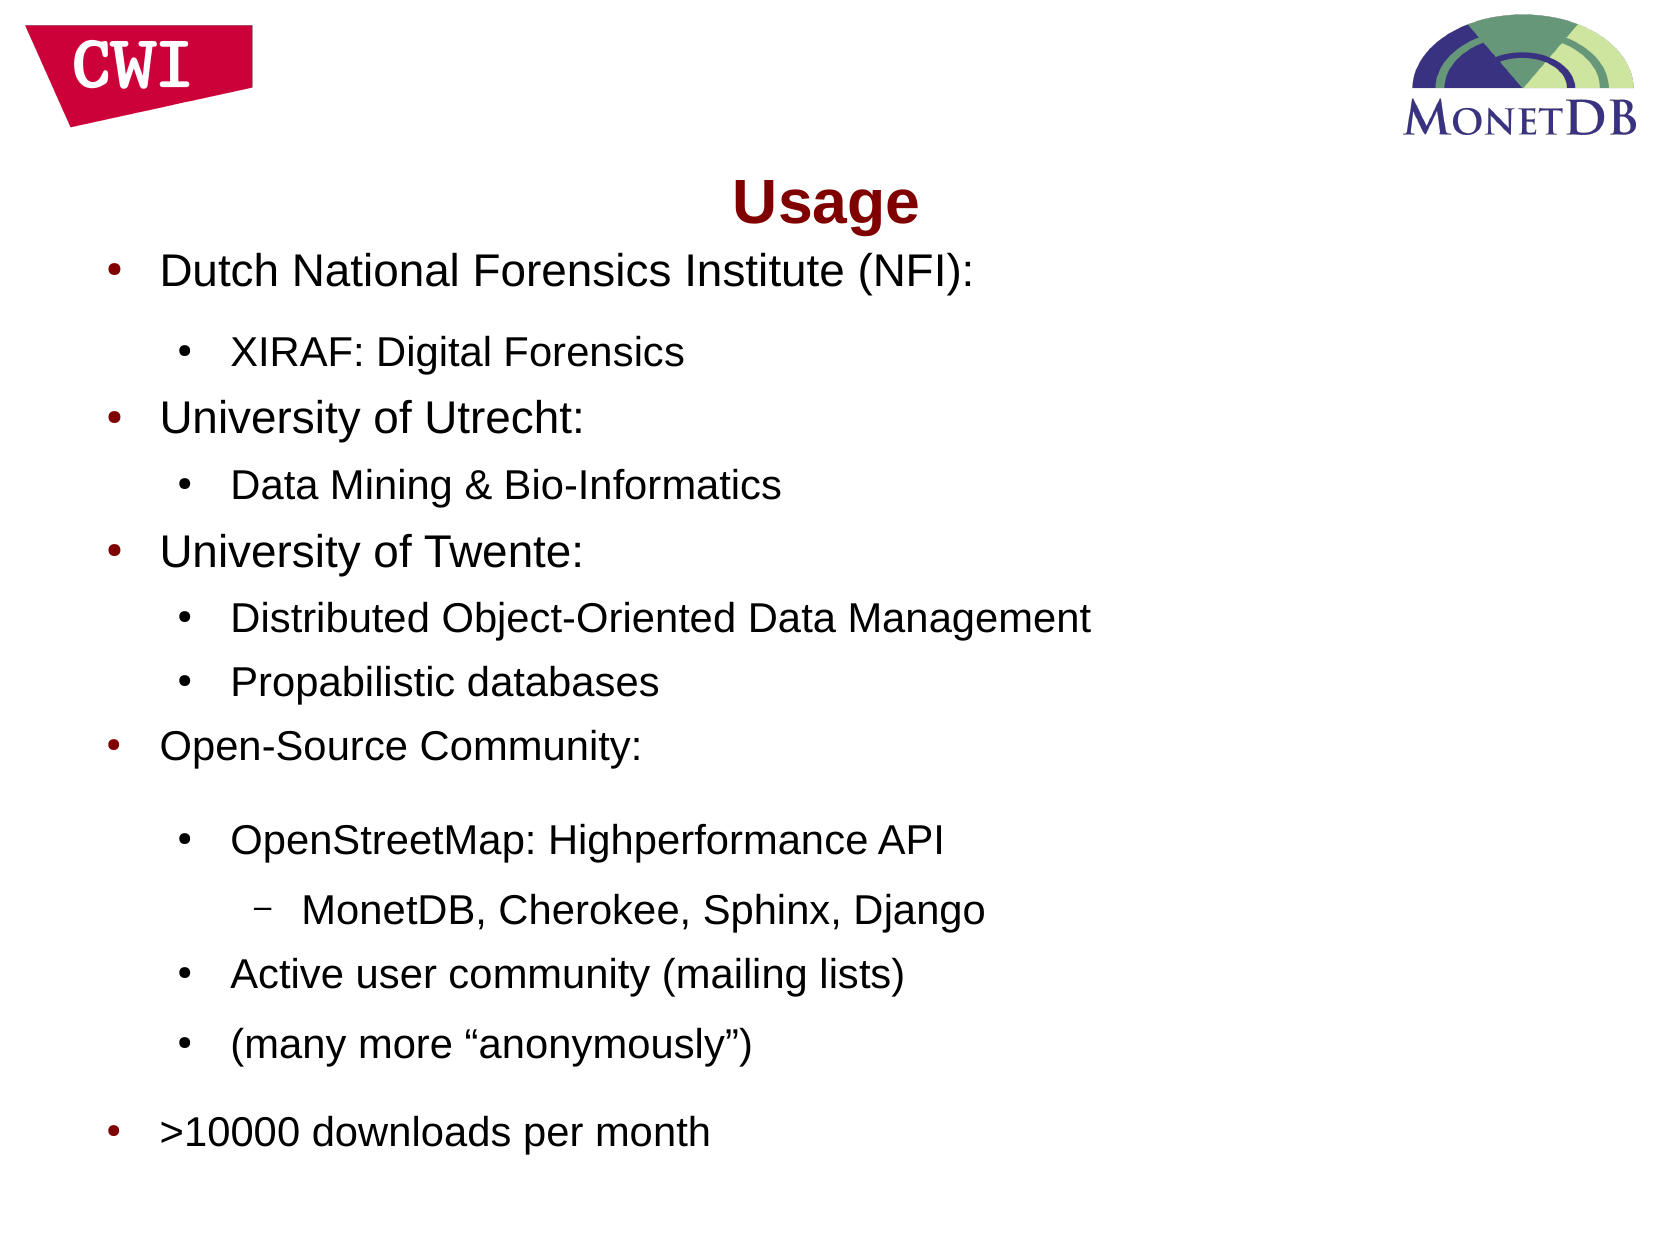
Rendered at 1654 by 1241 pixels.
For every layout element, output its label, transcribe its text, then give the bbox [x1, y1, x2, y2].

picture [0, 0, 278, 150]
list Dutch National Forensics Institute (NFI): XIRAF: Digital Forensics University of Utrecht: Data Mining & Bio-Informatics University of Twente: Distributed Object-Oriented Data Management Propabilistic databases Open-Source Community: OpenStreetMap: Highperformance API MonetDB, Cherokee, Sphinx, Django Active user community (mailing lists) (many more “anonymously”) >10000 downloads per month [73, 254, 1607, 1241]
title Usage [0, 155, 1654, 254]
picture [1403, 14, 1636, 135]
